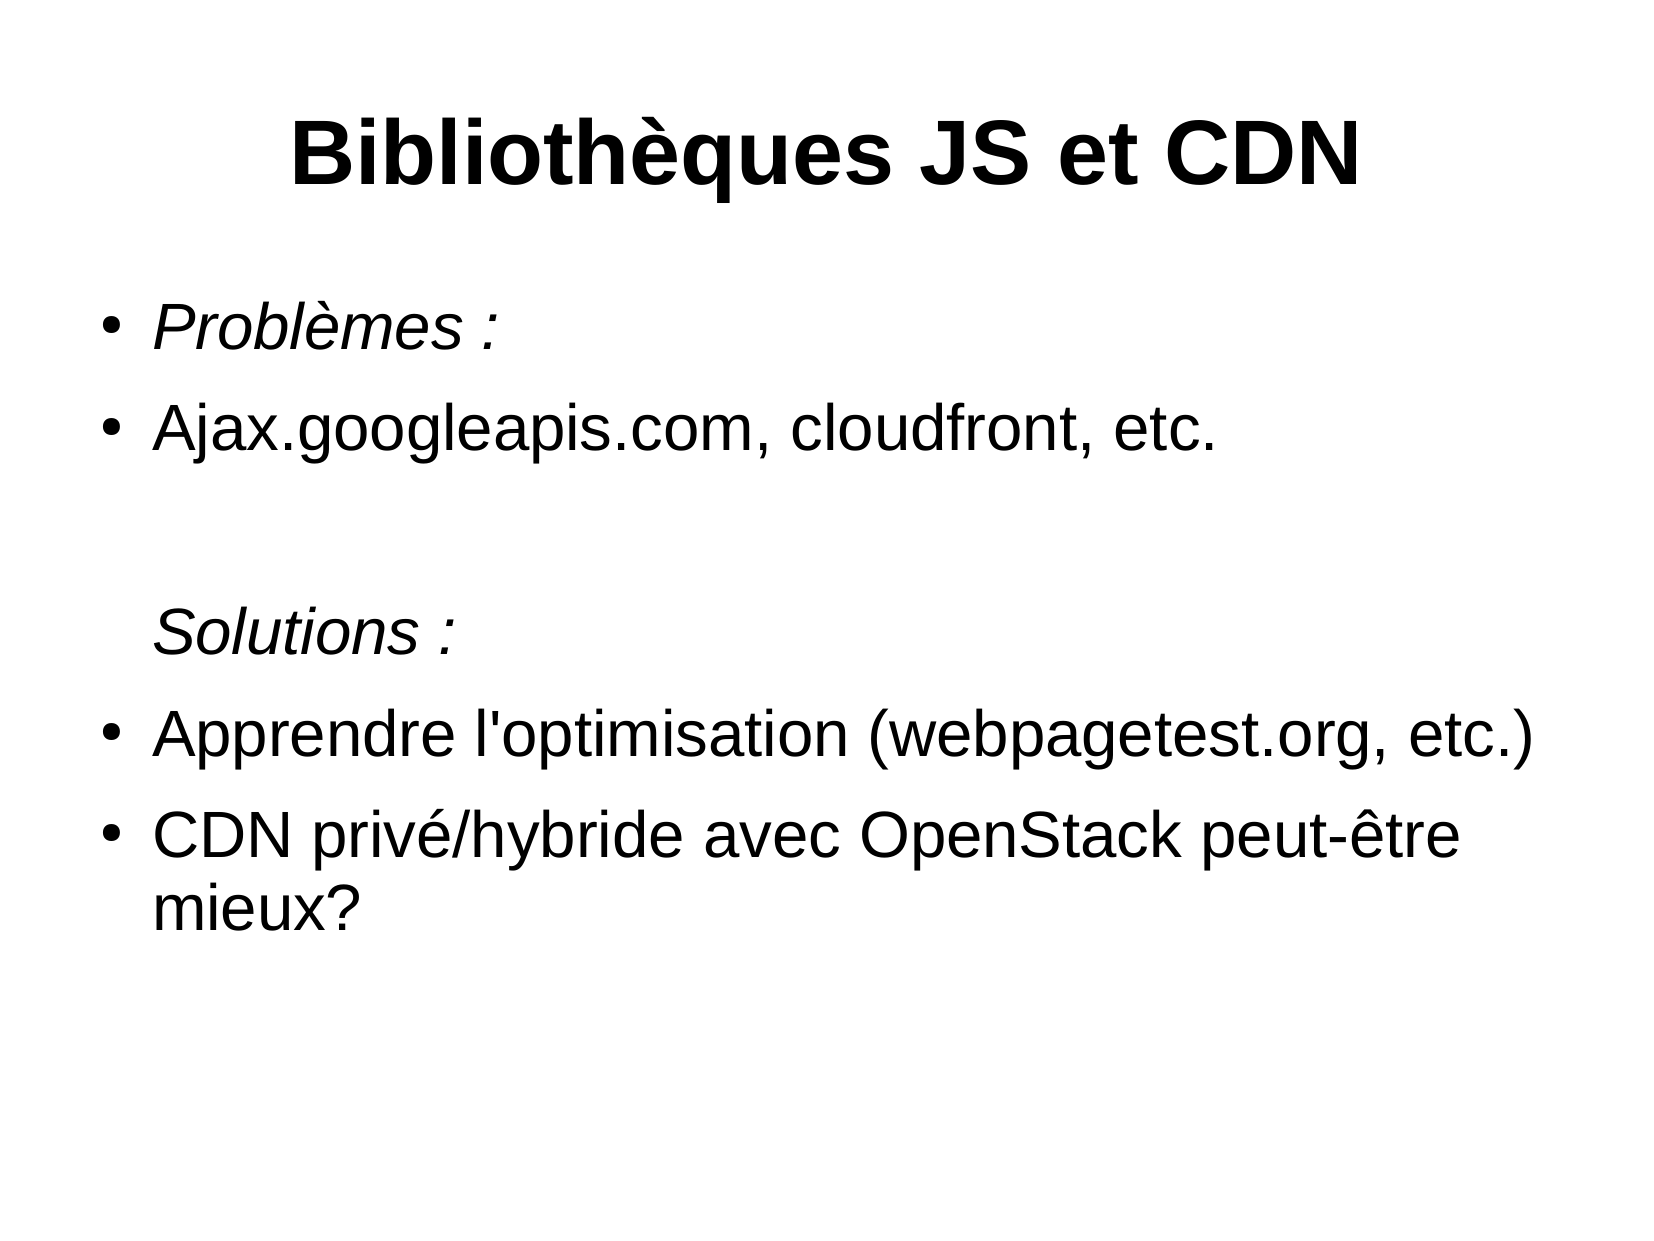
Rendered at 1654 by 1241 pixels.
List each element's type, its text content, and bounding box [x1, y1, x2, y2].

title Bibliothèques JS et CDN [82, 49, 1571, 257]
list Problèmes : Ajax.googleapis.com, cloudfront, etc. Solutions : Apprendre l'optimisation (webpagetest.org, etc.) CDN privé/hybride avec OpenStack peut-être mieux? [82, 290, 1538, 1010]
